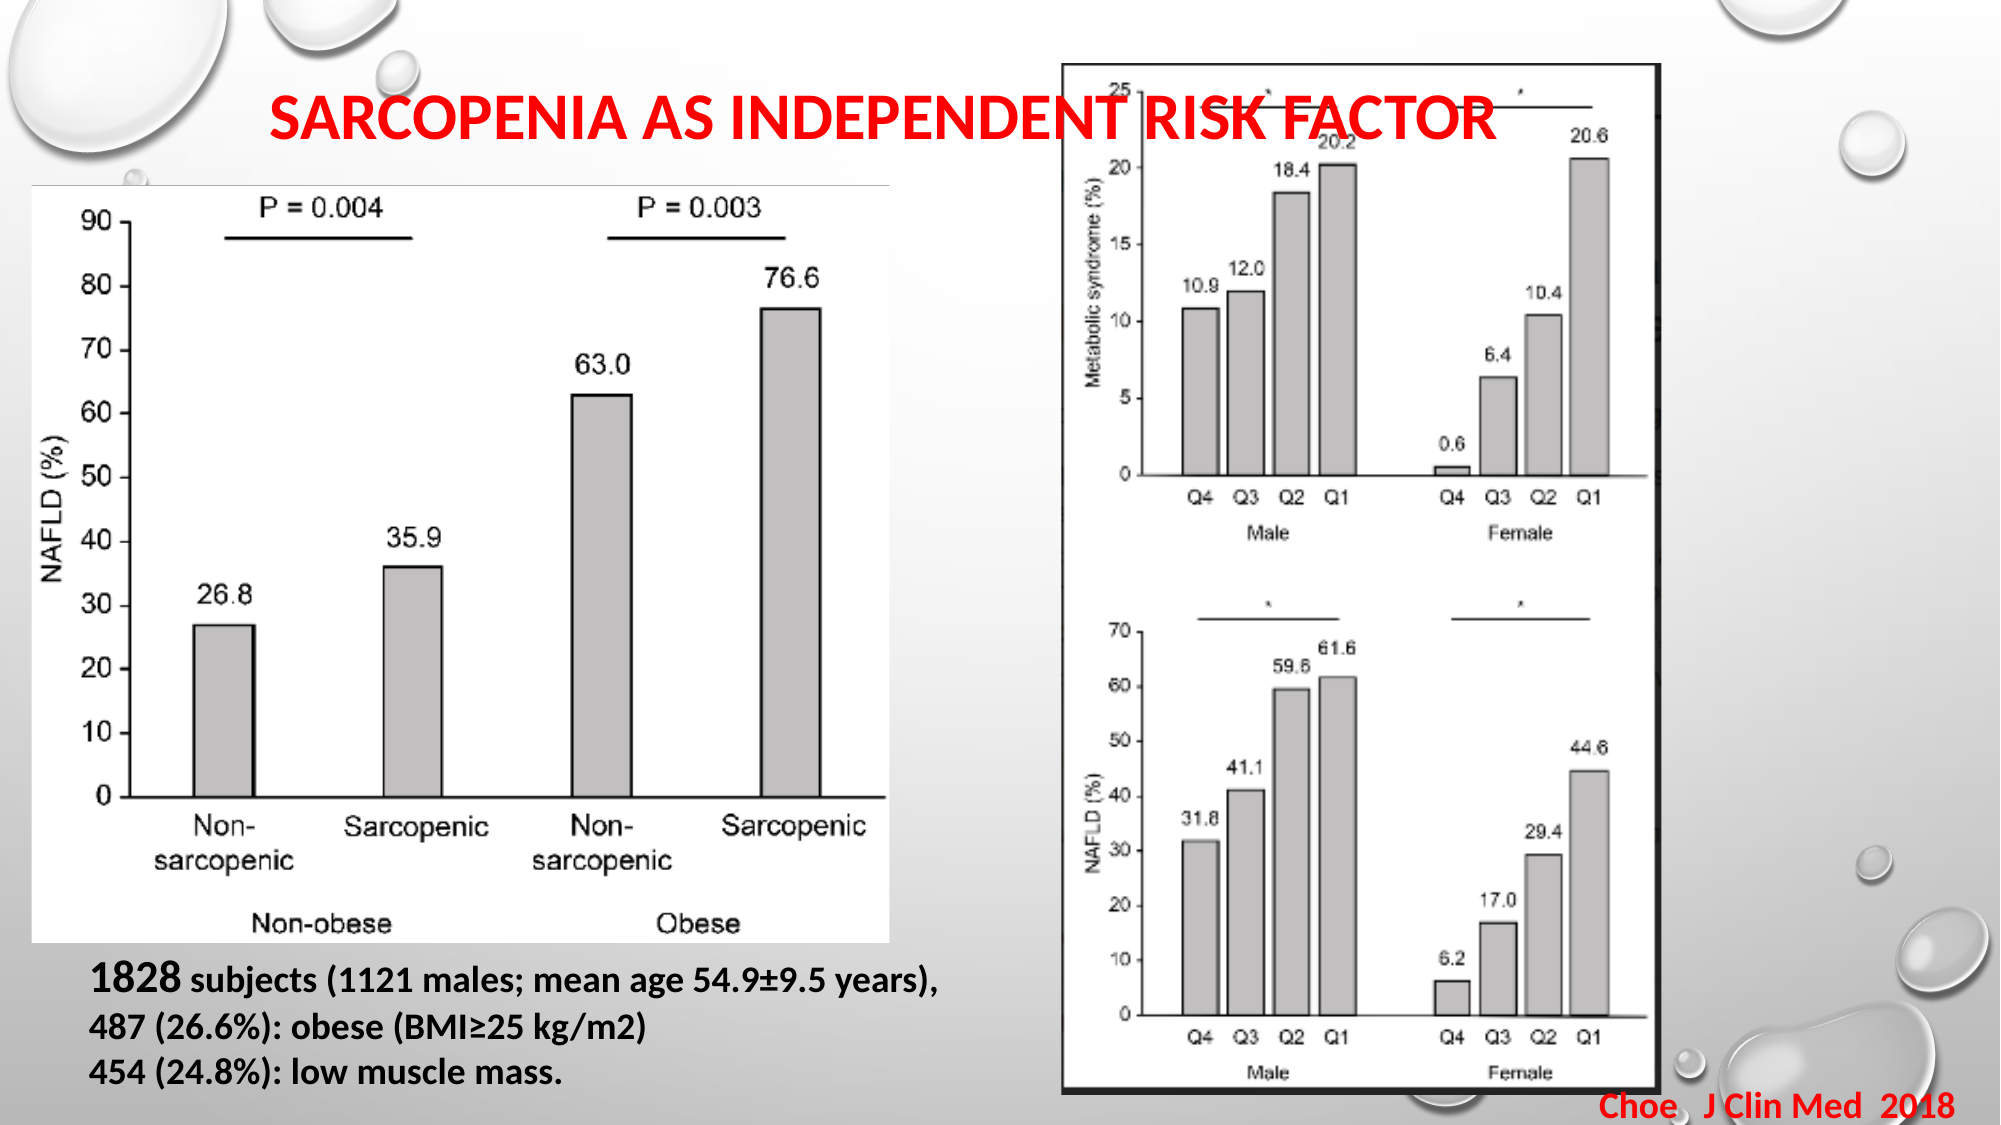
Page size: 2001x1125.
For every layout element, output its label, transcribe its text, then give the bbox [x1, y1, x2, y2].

text_box 1828 subjects (1121 males; mean age 54.9±9.5 years), 487 (26.6%): obese (BMI≥25 kg/m2) 454 (24.8%): low muscle mass. [74, 939, 1074, 1099]
picture [31, 227, 890, 943]
text_box Choe J Clin Med 2018 [1584, 1073, 1973, 1125]
title Sarcopenia as independent risk factor [21, 9, 1747, 227]
picture [1061, 227, 1662, 1095]
